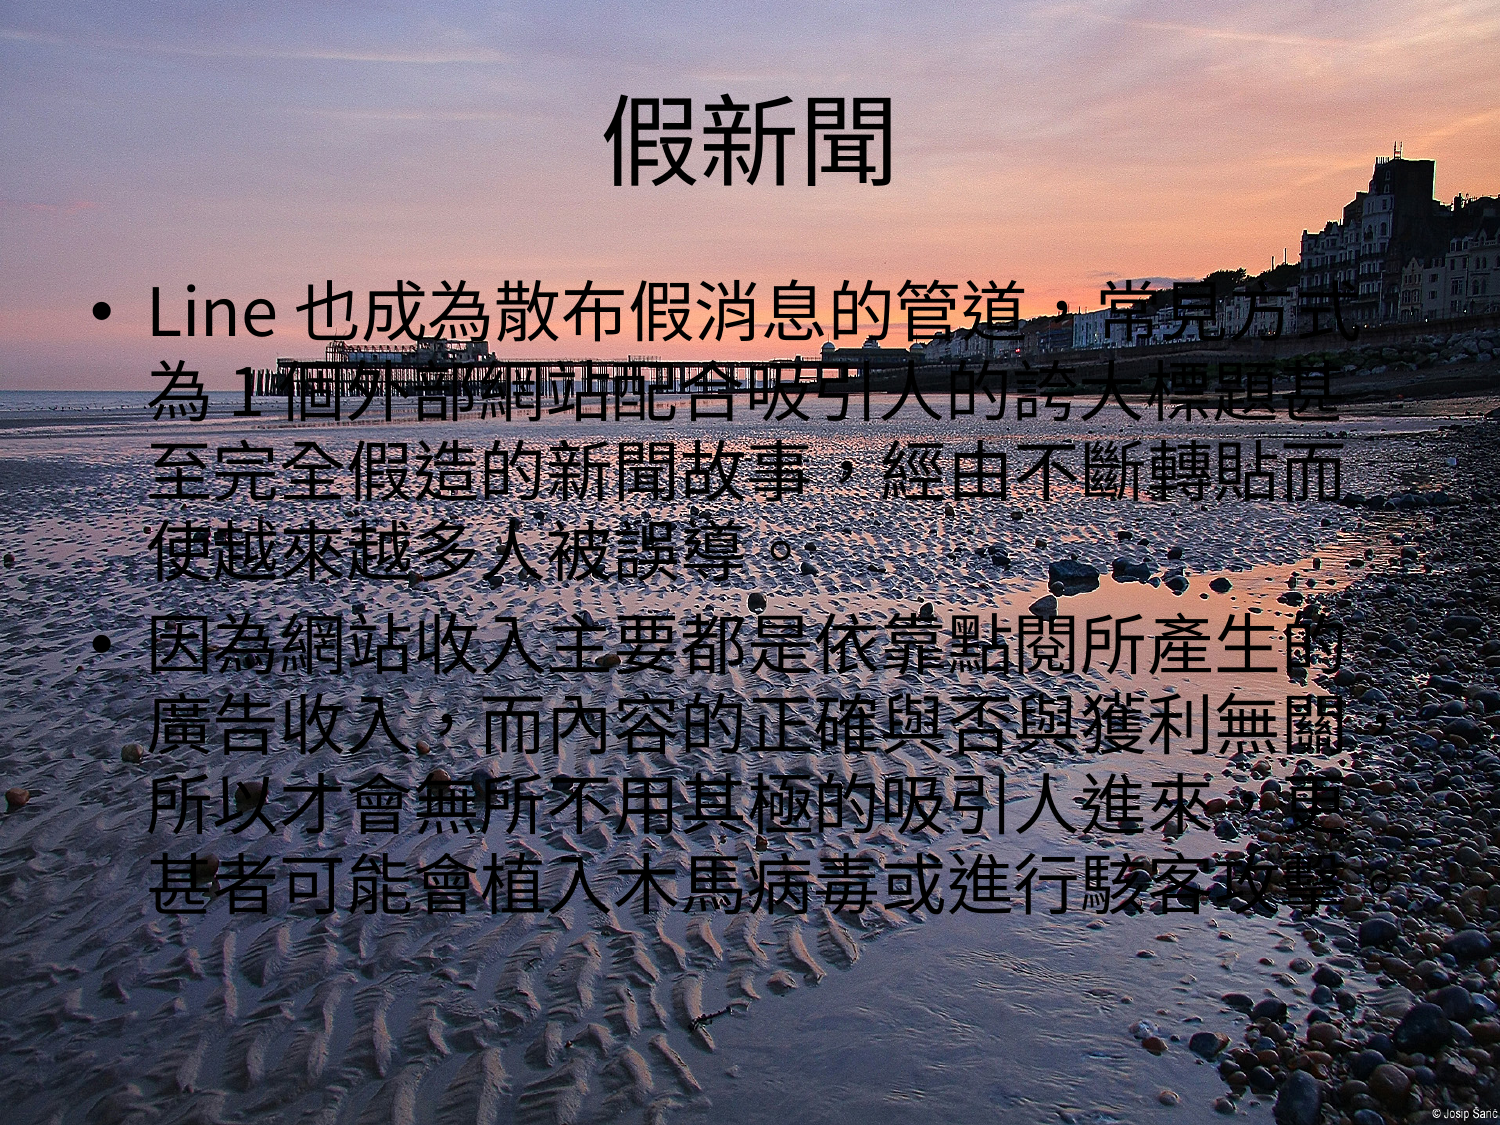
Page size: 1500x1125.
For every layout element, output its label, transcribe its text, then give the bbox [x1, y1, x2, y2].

list Line也成為散布假消息的管道，常見方式為1個外部網站配合吸引人的誇大標題甚至完全假造的新聞故事，經由不斷轉貼而使越來越多人被誤導。 因為網站收入主要都是依靠點閱所產生的廣告收入，而內容的正確與否與獲利無關，所以才會無所不用其極的吸引人進來，更甚者可能會植入木馬病毒或進行駭客攻擊。 [75, 262, 1425, 1005]
title 假新聞 [75, 45, 1425, 233]
picture [0, 0, 1500, 1125]
